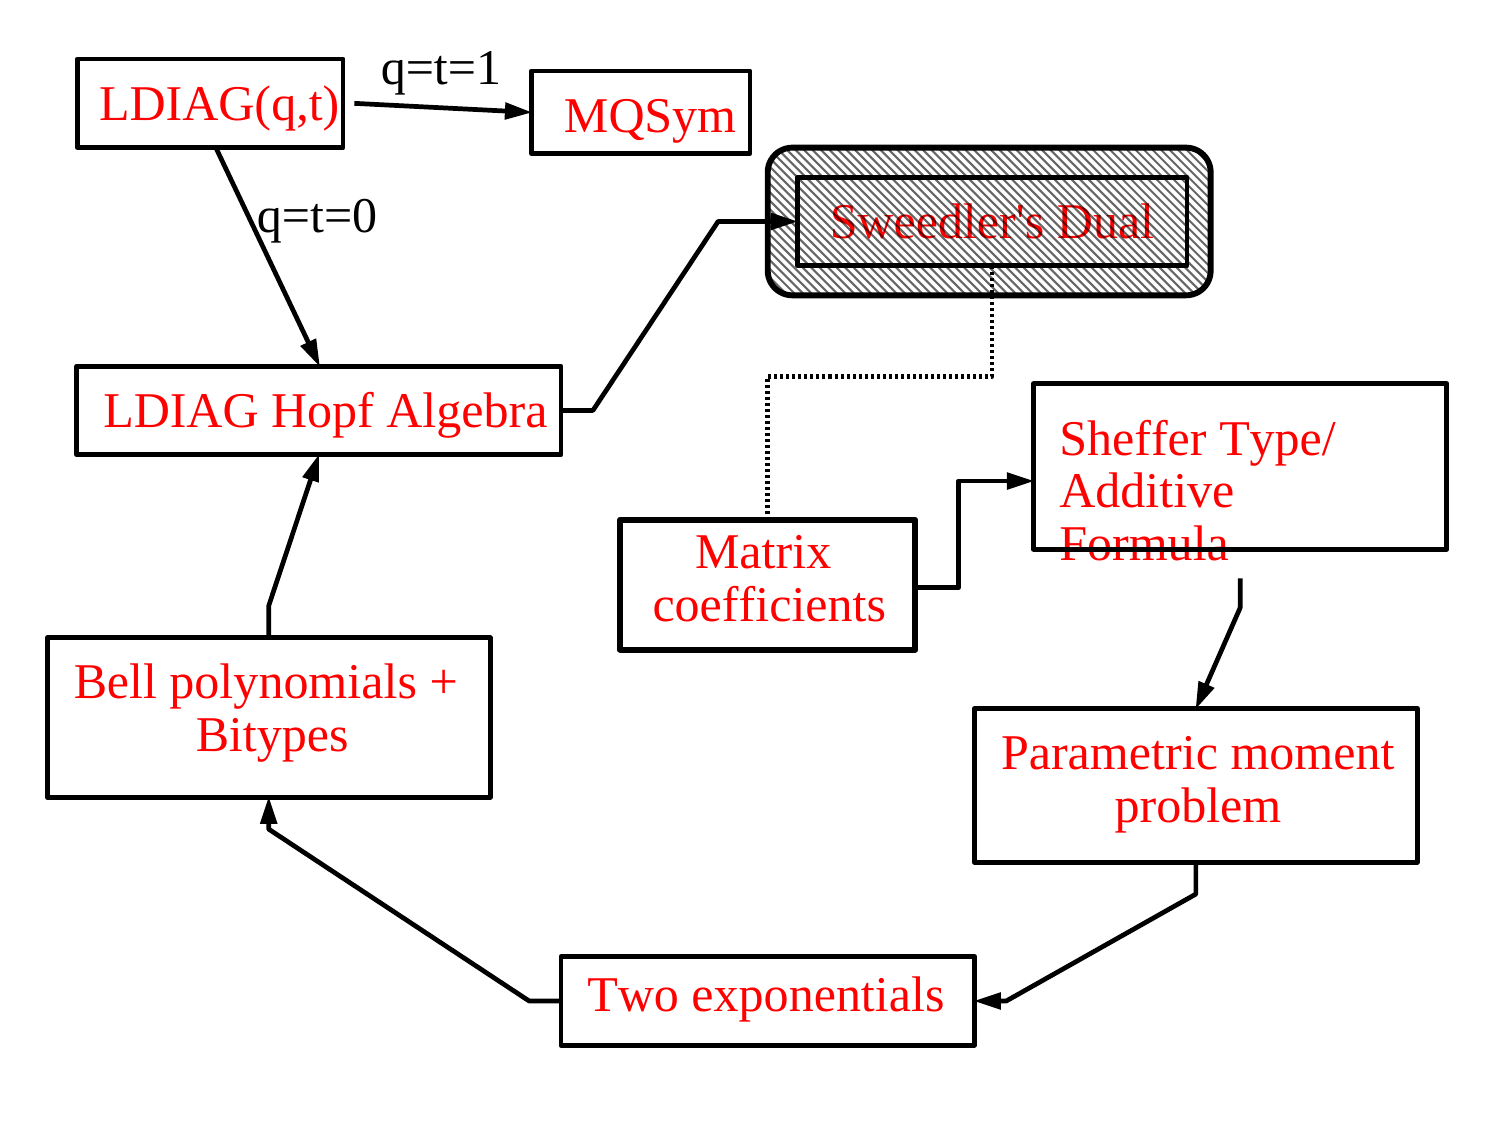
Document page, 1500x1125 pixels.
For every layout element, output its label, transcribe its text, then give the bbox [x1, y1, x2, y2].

text_box [767, 147, 1211, 296]
text_box MQSym [549, 82, 748, 151]
text_box Matrix coefficients [637, 523, 901, 645]
text_box Sheffer Type/ Additive Formula [1044, 405, 1432, 539]
text_box LDIAG Hopf Algebra [88, 377, 559, 450]
text_box q=t=1 [366, 35, 517, 107]
text_box Two exponentials [572, 962, 960, 1034]
text_box q=t=0 [242, 183, 393, 255]
text_box LDIAG(q,t) [84, 70, 341, 142]
text_box Parametric moment problem [986, 720, 1409, 846]
text_box Bell polynomials + Bitypes [59, 649, 486, 775]
text_box LDIAG(q,t) [345, 70, 355, 142]
